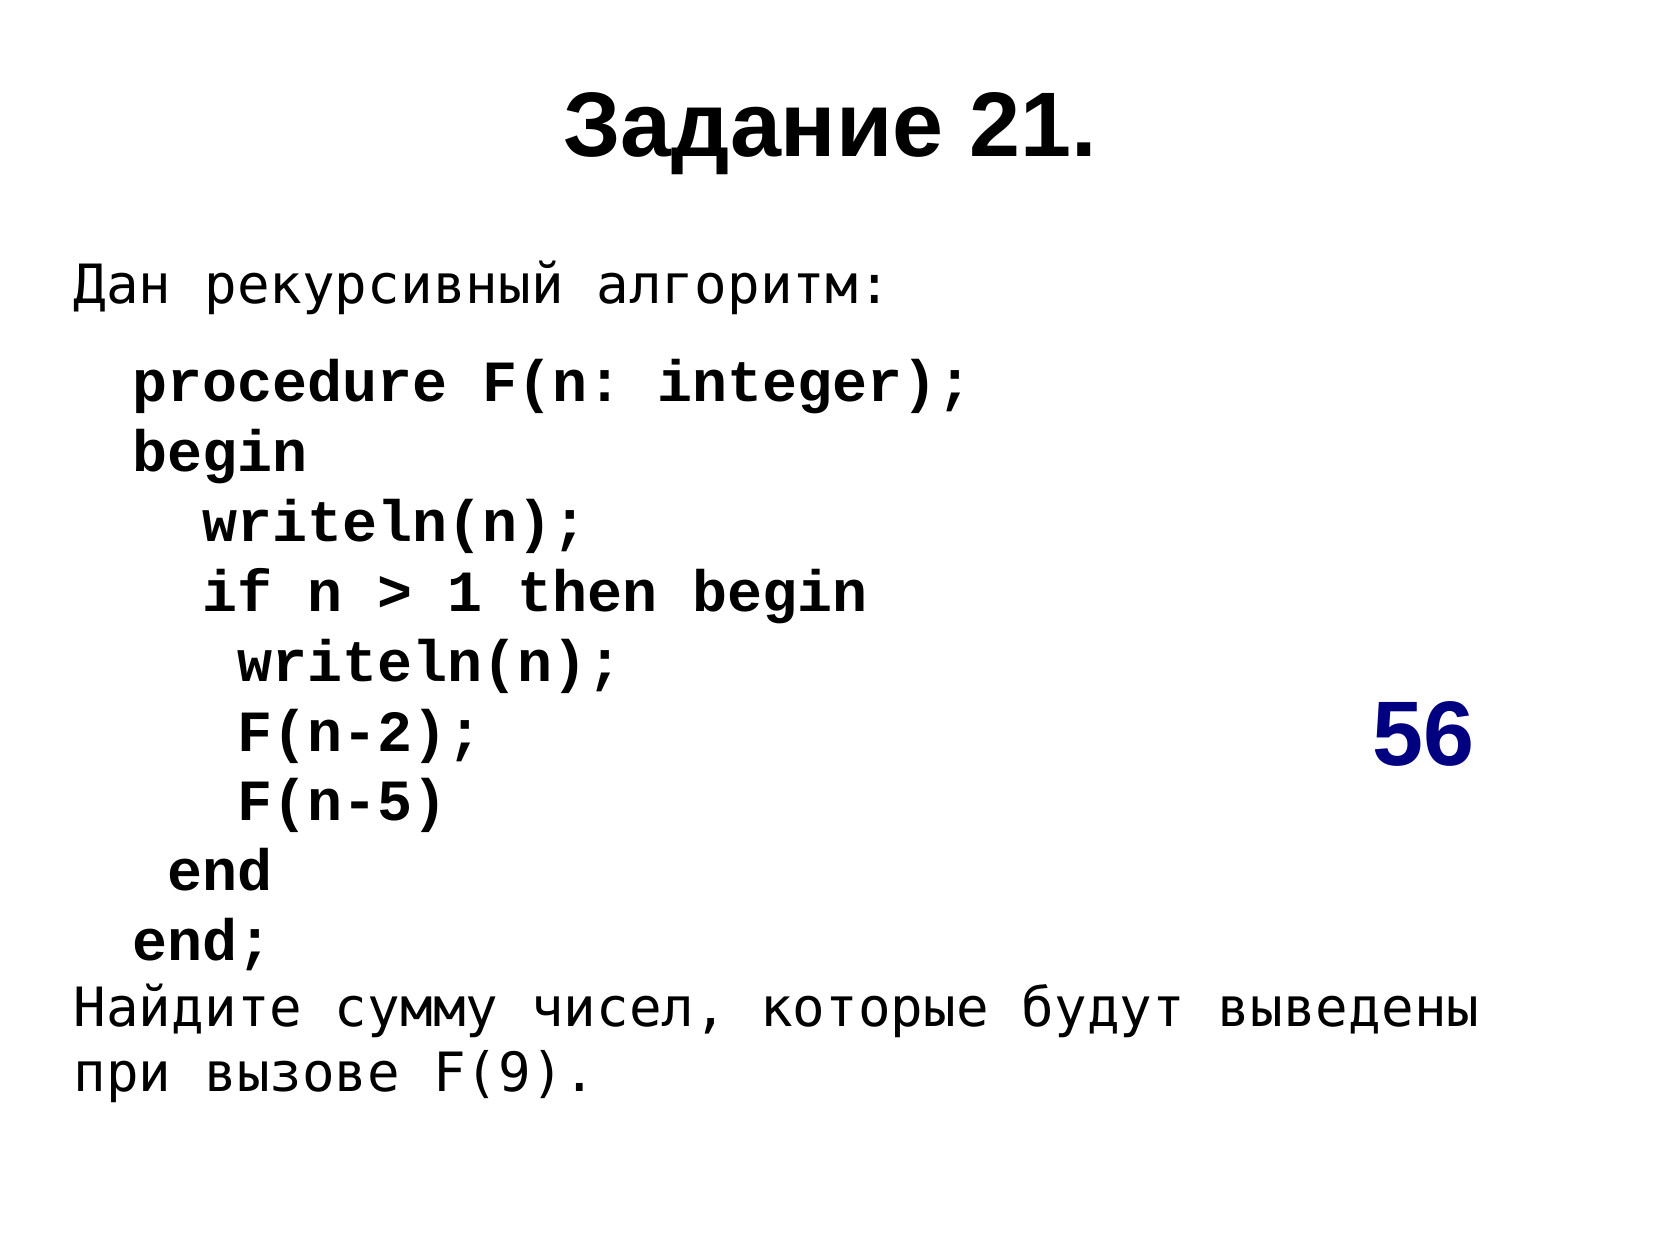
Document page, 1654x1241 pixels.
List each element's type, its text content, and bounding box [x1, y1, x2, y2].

list Дан рекурсивный алгоритм: procedure F(n: integer); begin writeln(n); if n > 1 then begin writeln(n); F(n-2); F(n-5) end end; Найдите сумму чисел, которые будут выведены при вызове F(9). [58, 241, 1609, 1194]
text_box 56 [1299, 675, 1548, 841]
title Задание 21. [82, 45, 1571, 241]
